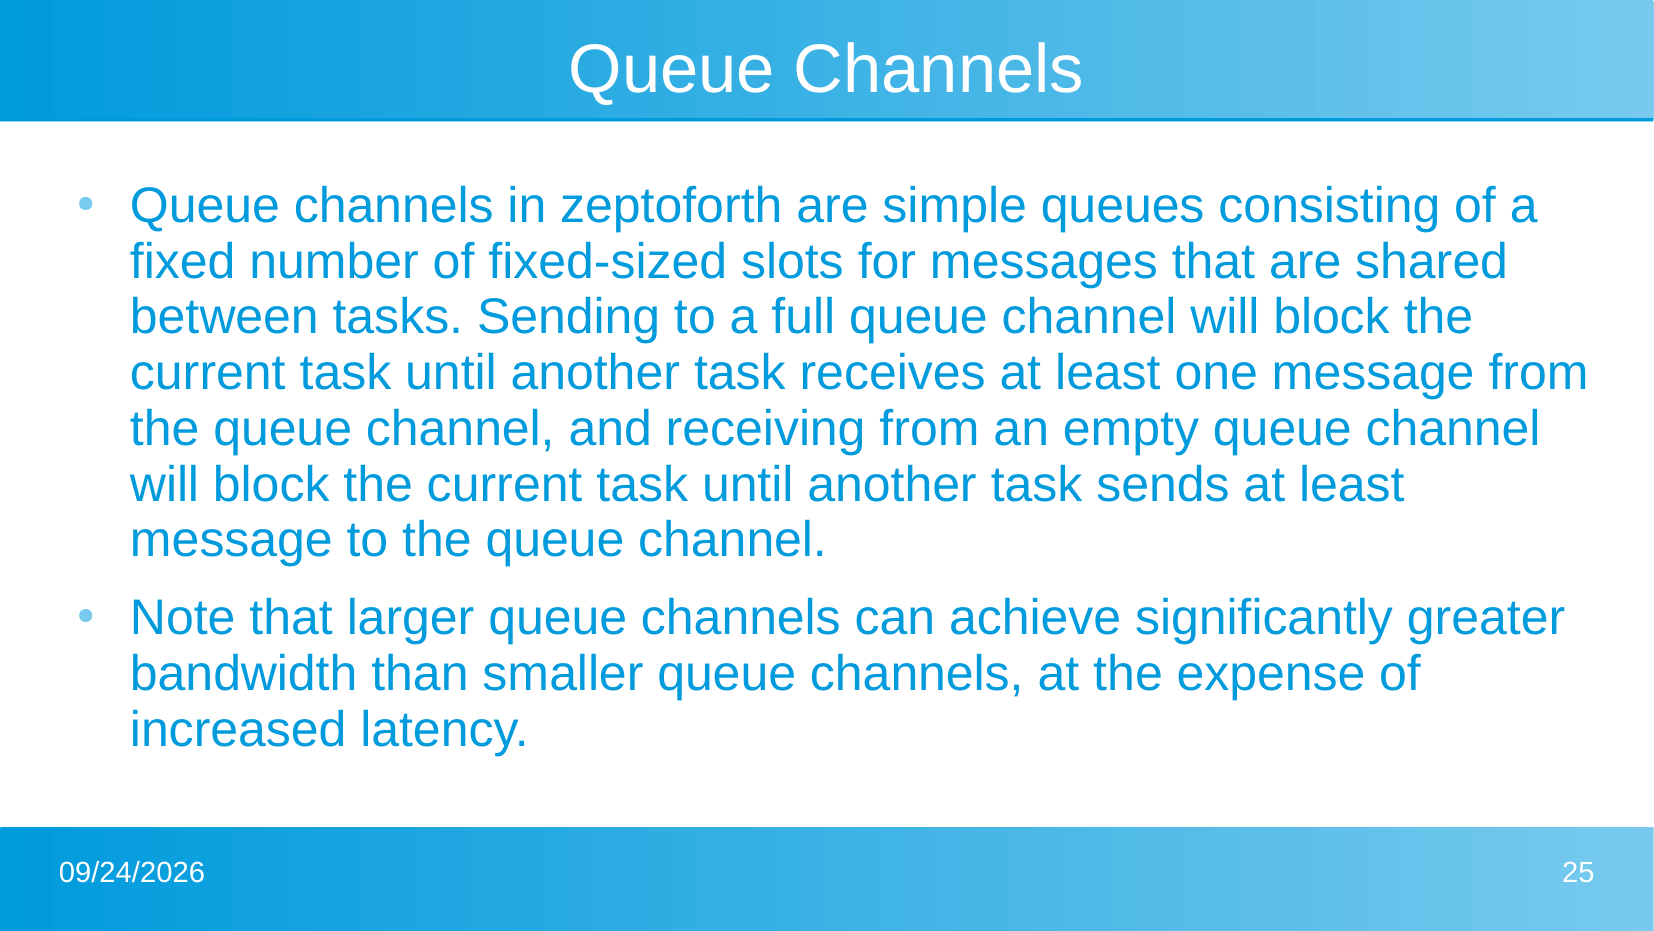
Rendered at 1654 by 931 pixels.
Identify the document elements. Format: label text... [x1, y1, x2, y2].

title Queue Channels [59, 29, 1595, 108]
list Queue channels in zeptoforth are simple queues consisting of a fixed number of fixed-sized slots for messages that are shared between tasks. Sending to a full queue channel will block the current task until another task receives at least one message from the queue channel, and receiving from an empty queue channel will block the current task until another task sends at least message to the queue channel. Note that larger queue channels can achieve significantly greater bandwidth than smaller queue channels, at the expense of increased latency. [59, 177, 1595, 768]
